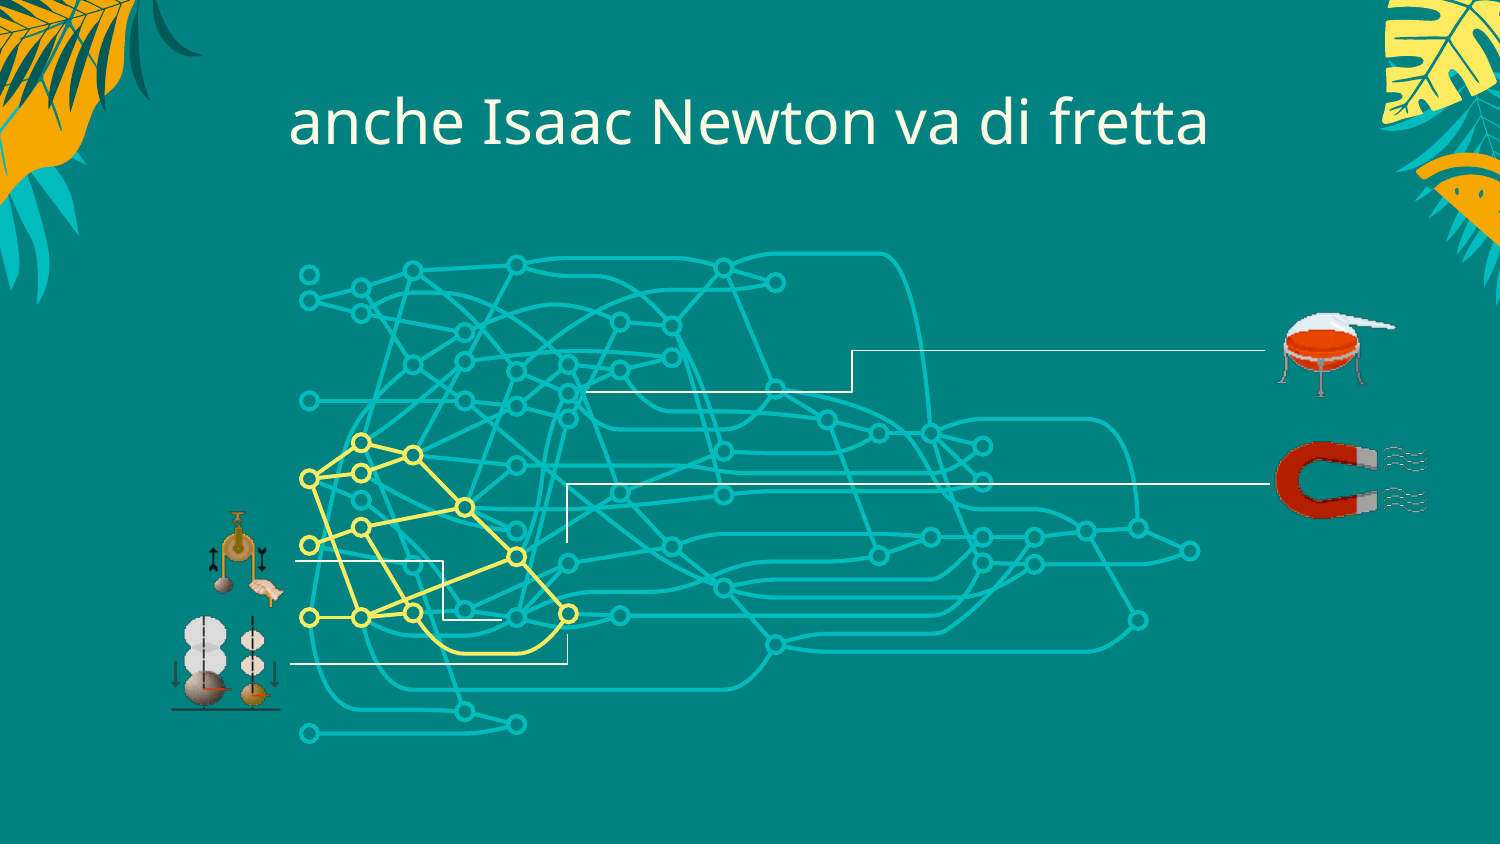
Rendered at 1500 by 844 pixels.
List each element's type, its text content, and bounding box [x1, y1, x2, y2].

title anche Isaac Newton va di fretta [118, 72, 1382, 167]
picture [1241, 297, 1414, 404]
picture [1269, 431, 1442, 538]
picture [142, 251, 1201, 745]
